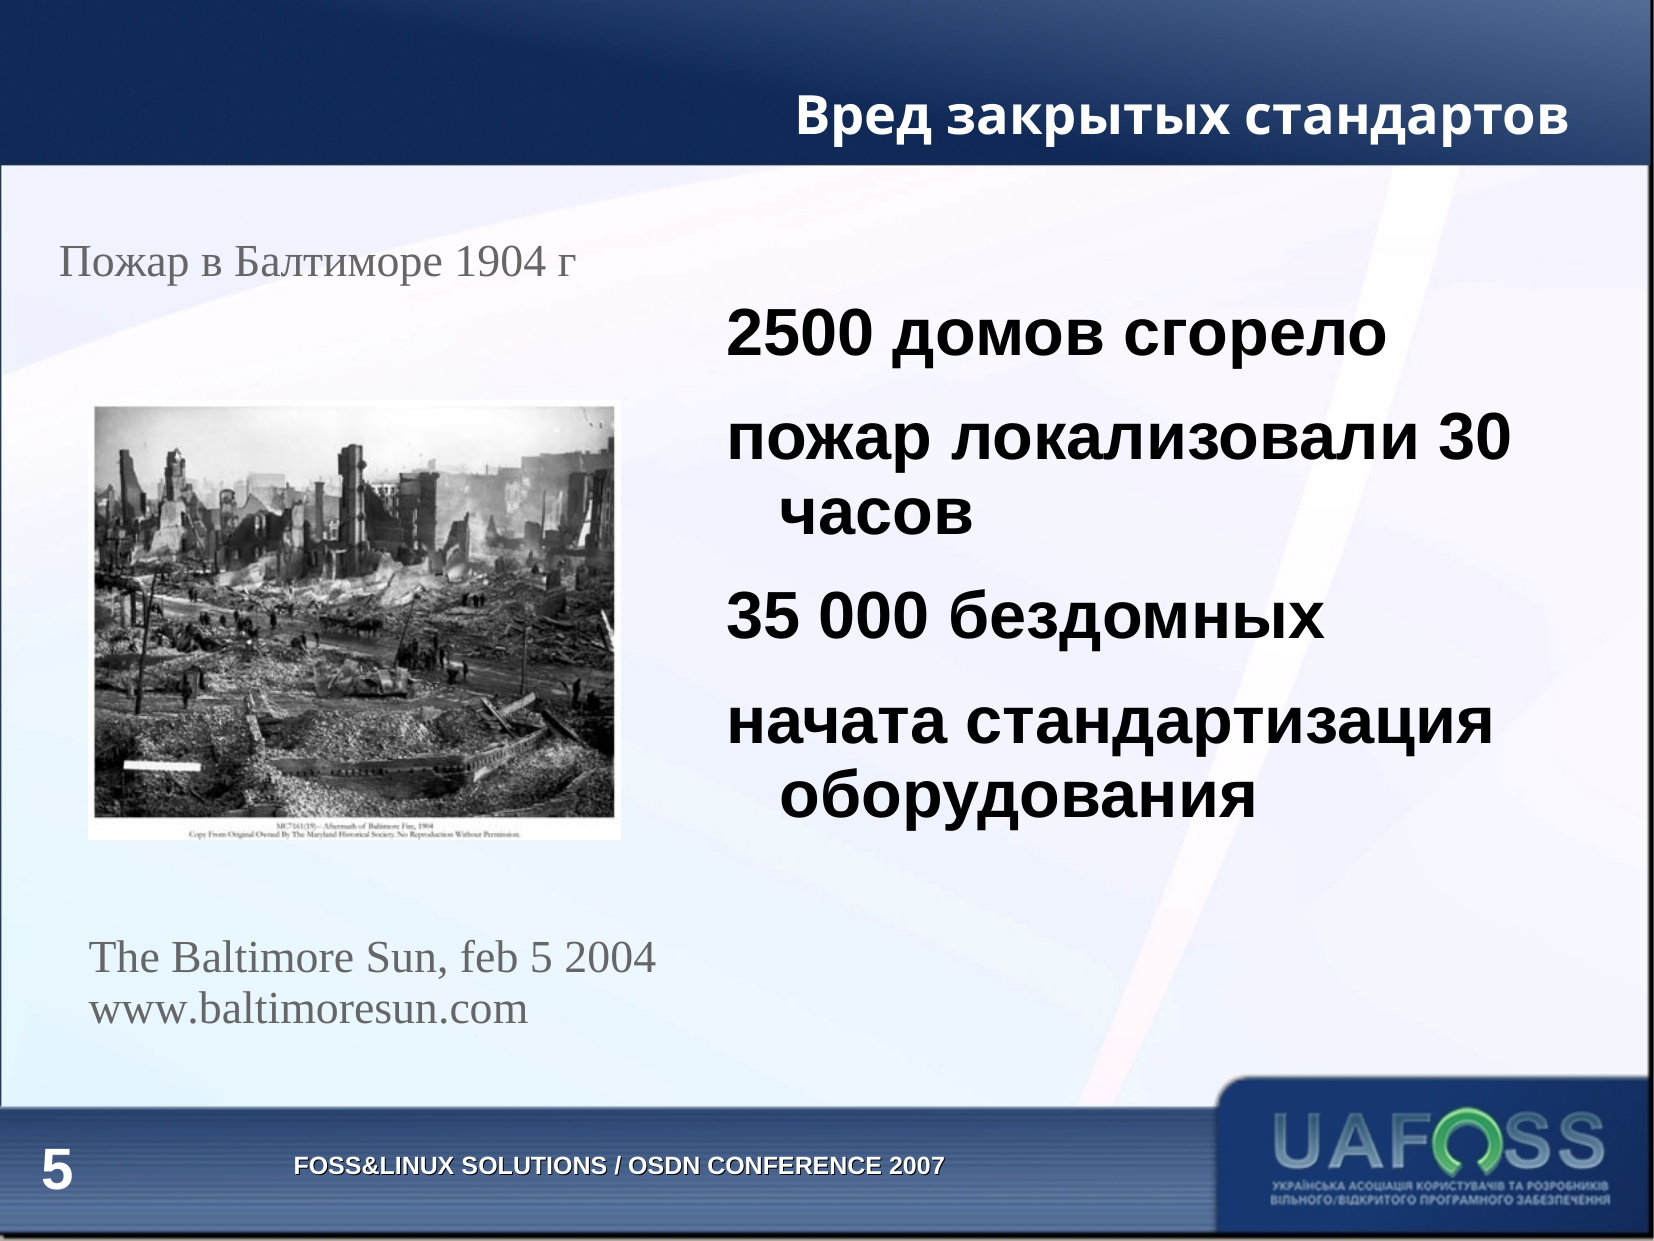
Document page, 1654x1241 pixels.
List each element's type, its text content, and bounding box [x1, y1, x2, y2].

text_box FOSS&LINUX SOLUTIONS / OSDN CONFERENCE 2007 [293, 1151, 932, 1180]
list 2500 домов сгорело пожар локализовали 30 часов 35 000 бездомных начата стандартизация оборудования [708, 295, 1595, 916]
text_box The Baltimore Sun, feb 5 2004 www.baltimoresun.com [88, 931, 827, 1034]
text_box 9 [29, 1136, 323, 1202]
picture [0, 0, 1654, 1241]
title Вред закрытых стандартов [82, 49, 1571, 178]
text_box Пожар в Балтиморе 1904 г [59, 236, 568, 288]
